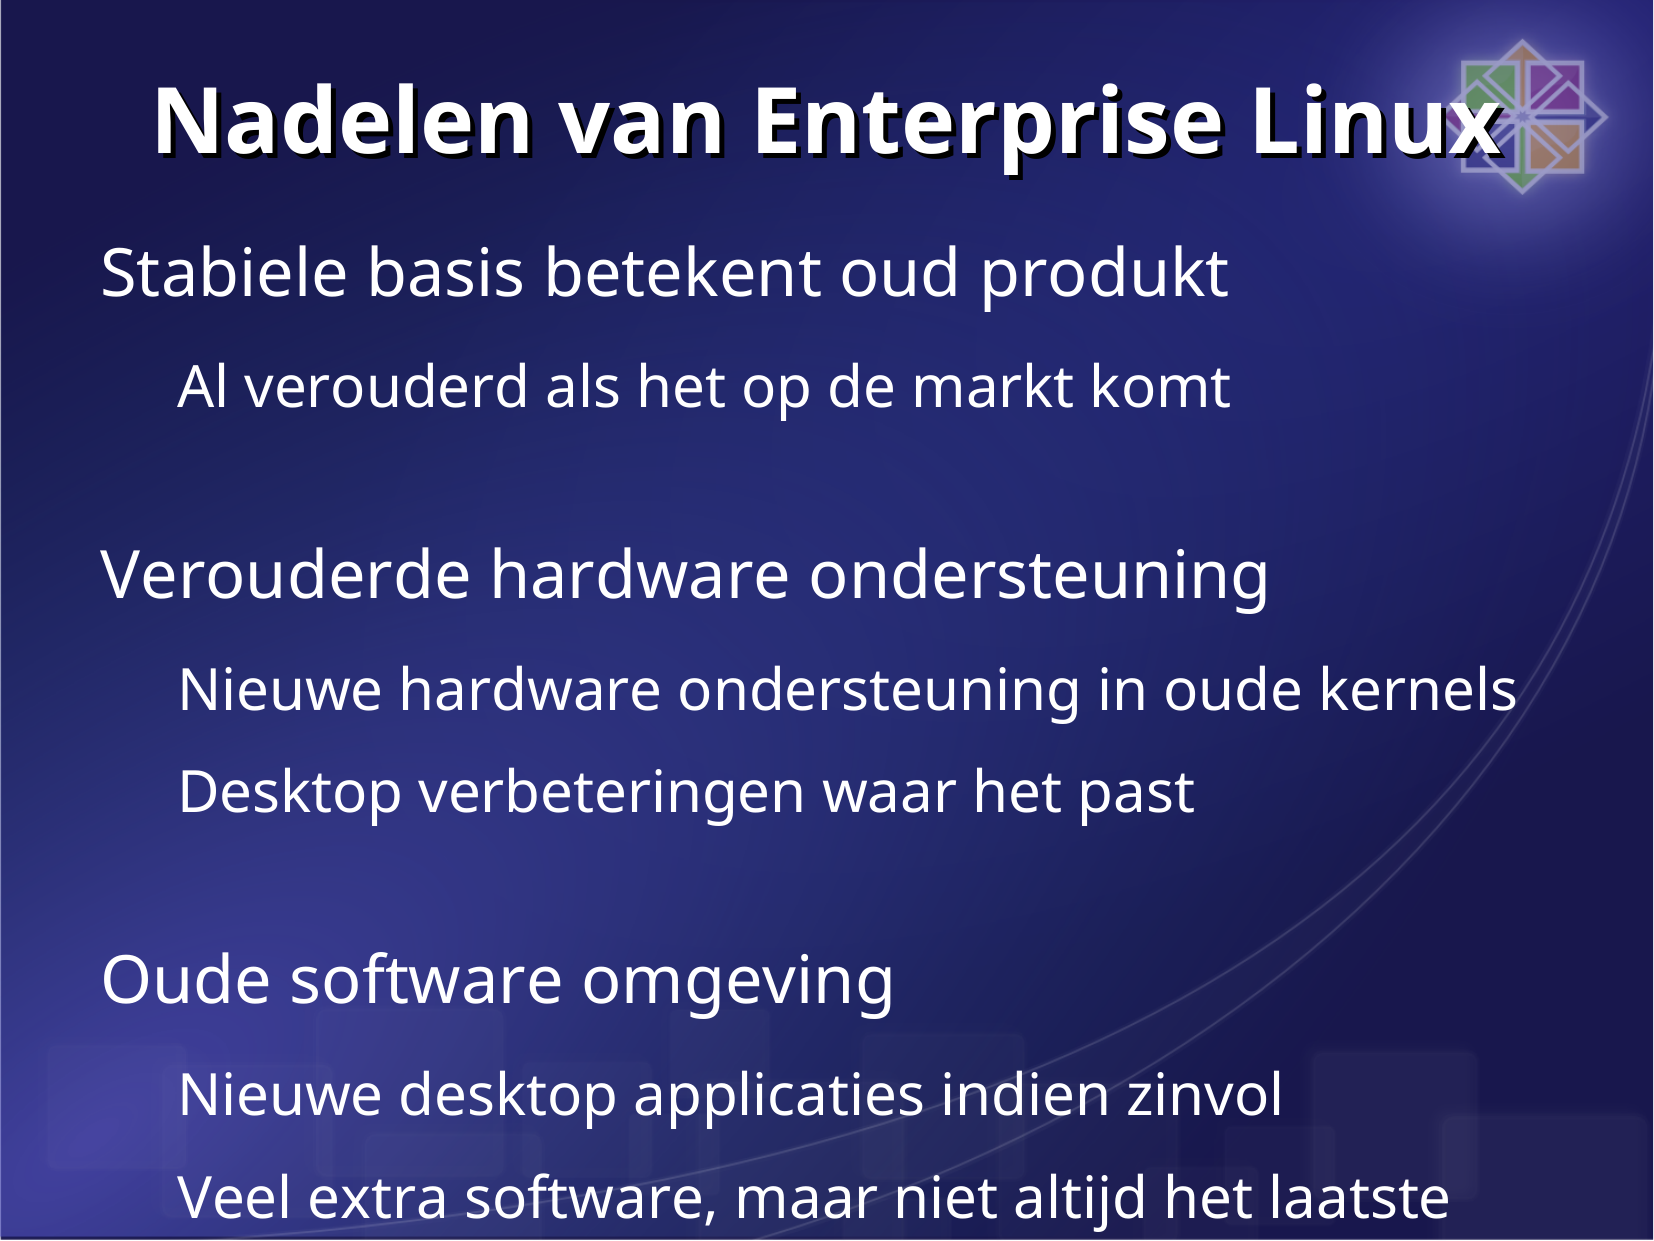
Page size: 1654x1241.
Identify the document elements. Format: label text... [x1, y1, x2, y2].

list Stabiele basis betekent oud produkt Al verouderd als het op de markt komt Verouderde hardware ondersteuning Nieuwe hardware ondersteuning in oude kernels Desktop verbeteringen waar het past Oude software omgeving Nieuwe desktop applicaties indien zinvol Veel extra software, maar niet altijd het laatste [82, 225, 1571, 1201]
picture [0, 0, 1654, 1241]
title Nadelen van Enterprise Linux [82, 49, 1571, 188]
